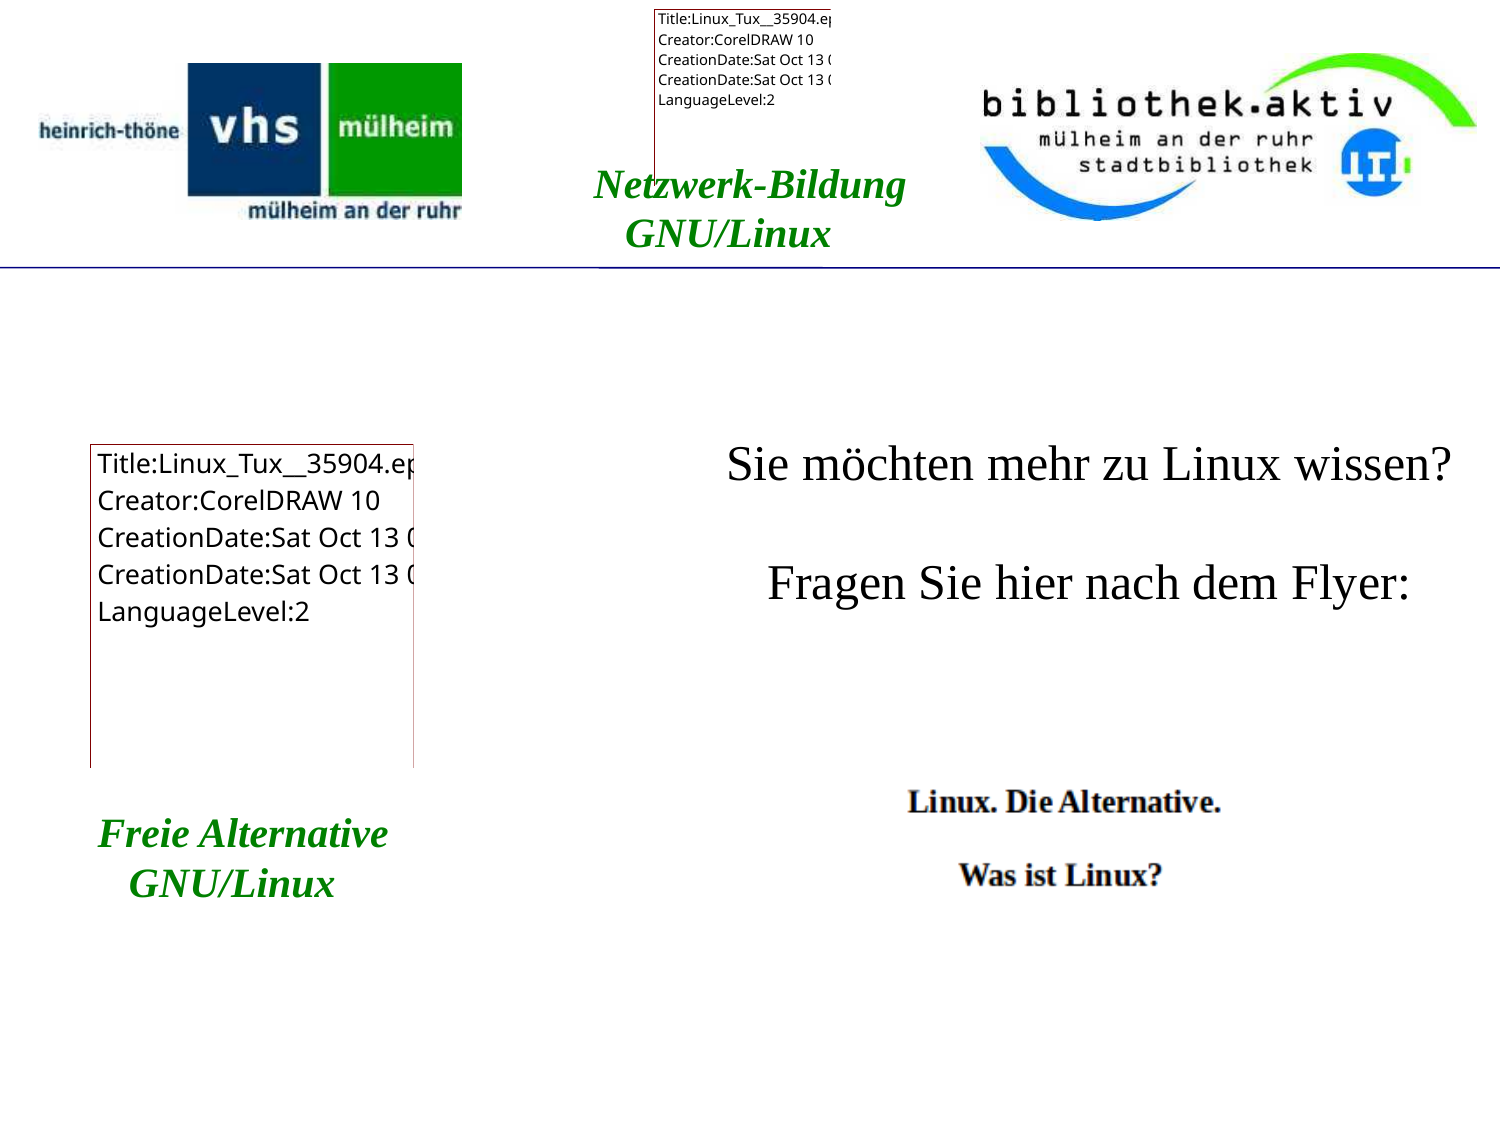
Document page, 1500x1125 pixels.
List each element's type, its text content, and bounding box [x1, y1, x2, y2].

picture [88, 442, 414, 768]
text_box Sie möchten mehr zu Linux wissen? Fragen Sie hier nach dem Flyer: [708, 425, 1471, 621]
picture [980, 53, 1477, 221]
text_box Netzwerk-Bildung GNU/Linux [578, 151, 934, 266]
picture [826, 729, 1329, 923]
text_box Freie Alternative GNU/Linux [82, 801, 414, 916]
picture [38, 63, 462, 220]
picture [653, 8, 831, 151]
